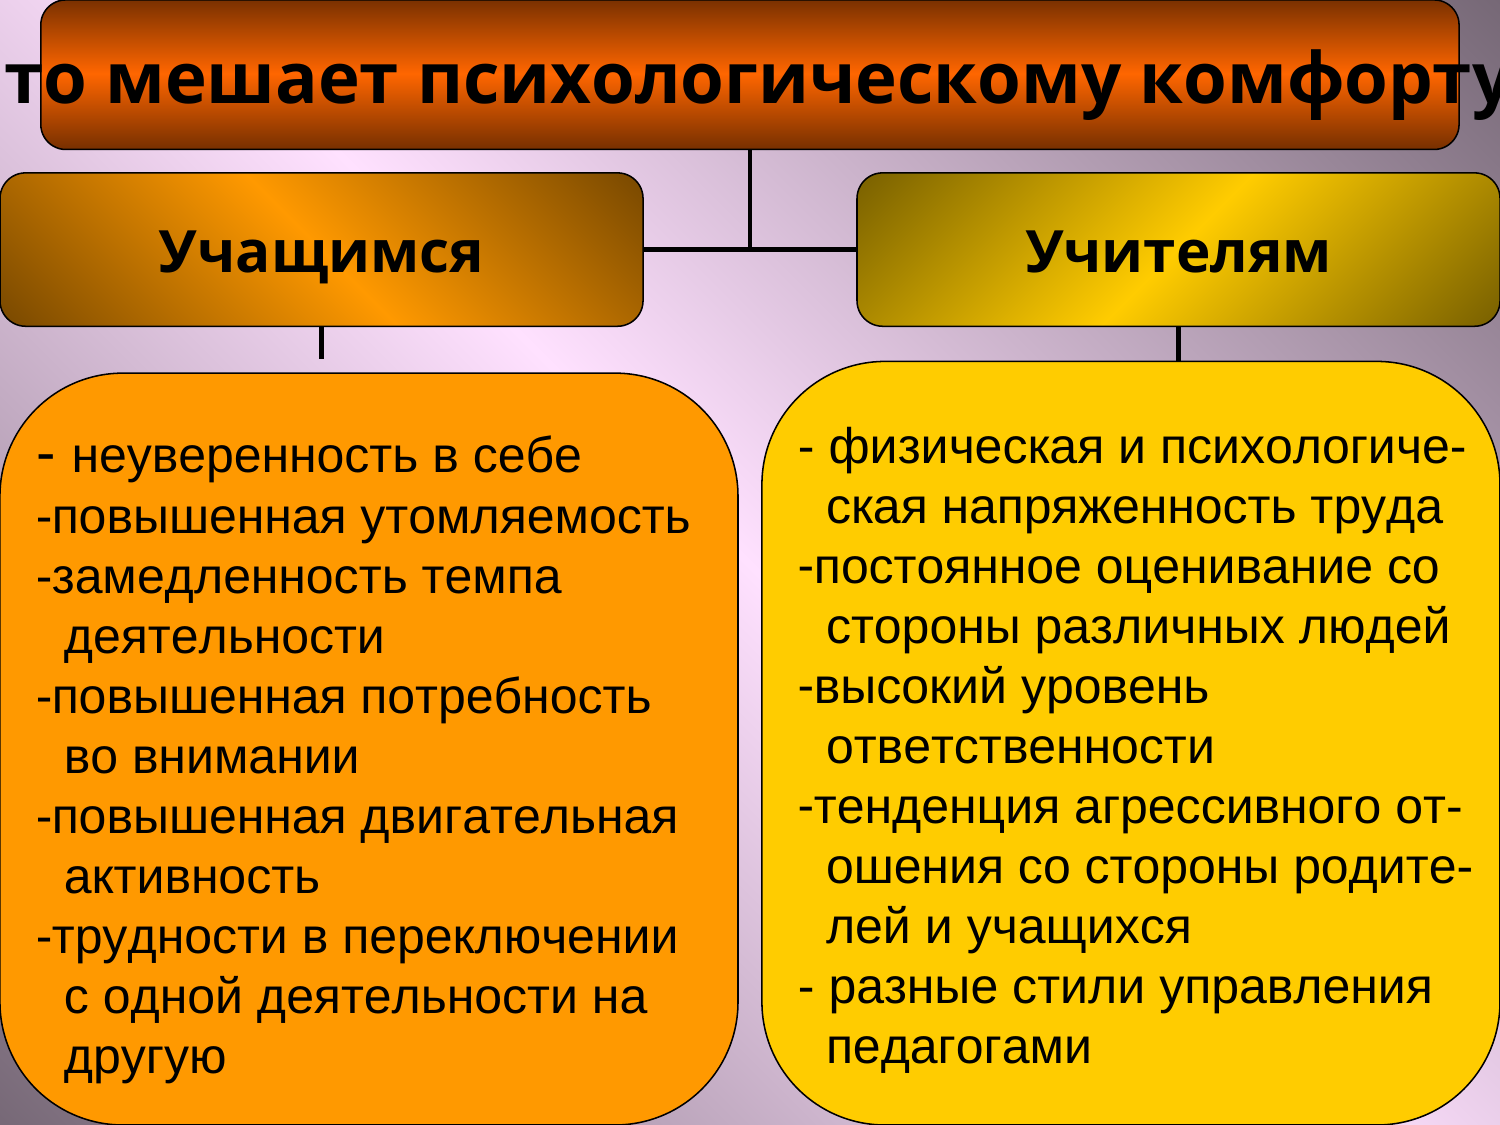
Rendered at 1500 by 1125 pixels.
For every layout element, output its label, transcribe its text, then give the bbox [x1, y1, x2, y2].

text_box - неуверенность в себе повышенная утомляемость замедленность темпа деятельности повышенная потребность во внимании повышенная двигательная активность трудности в переключении с одной деятельности на другую [0, 373, 739, 1125]
text_box Учителям [857, 172, 1500, 327]
text_box Что мешает психологическому комфорту? [40, 0, 1460, 150]
text_box Учащимся [0, 172, 644, 327]
text_box - физическая и психологиче- ская напряженность труда постоянное оценивание со стороны различных людей высокий уровень ответственности тенденция агрессивного от- ошения со стороны родите- лей и учащихся - разные стили управления педагогами [761, 361, 1500, 1125]
